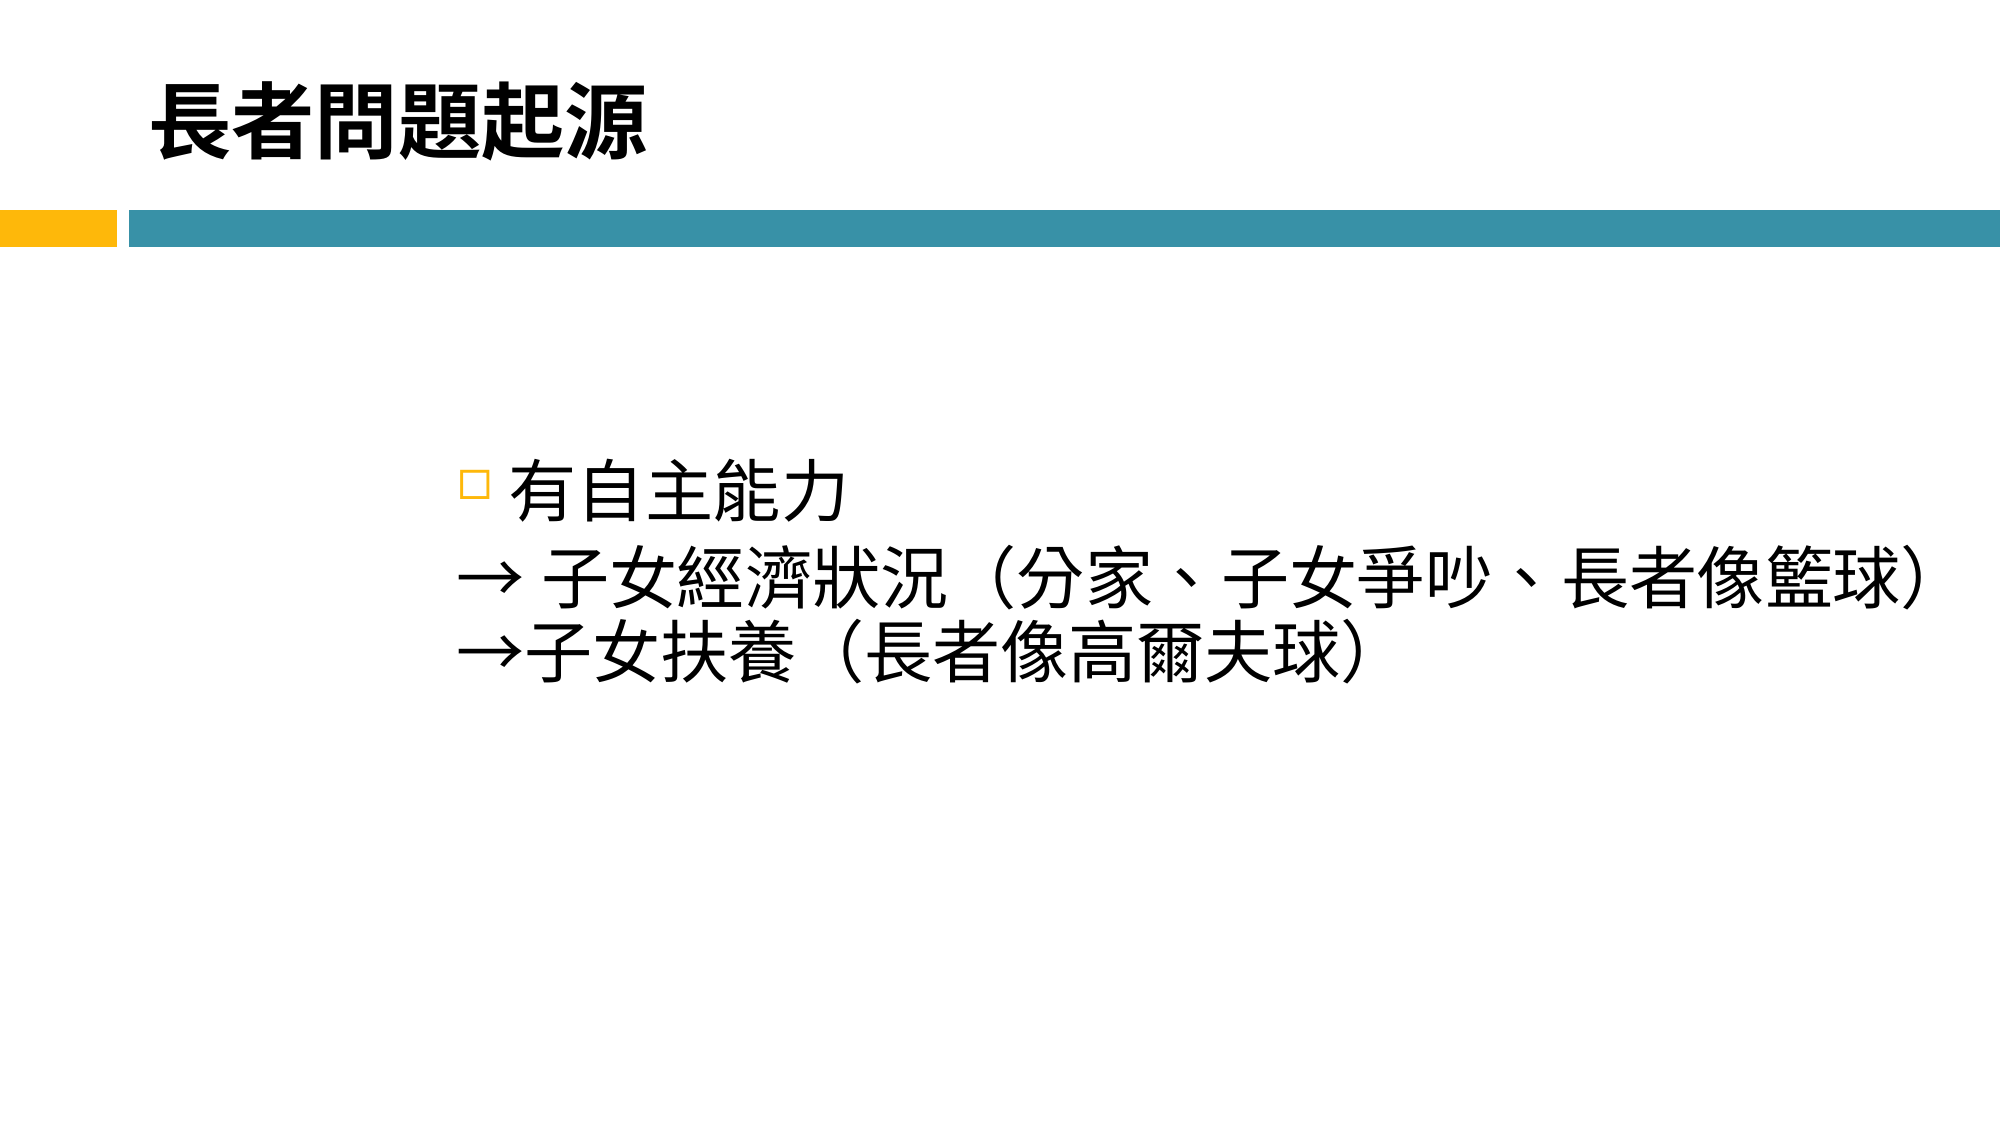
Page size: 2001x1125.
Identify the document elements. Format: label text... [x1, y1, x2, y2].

title 長者問題起源 [133, 37, 1917, 201]
list 有自主能力 →子女經濟狀況（分家、子女爭吵、長者像籃球） →子女扶養（長者像高爾夫球） [441, 450, 2000, 725]
